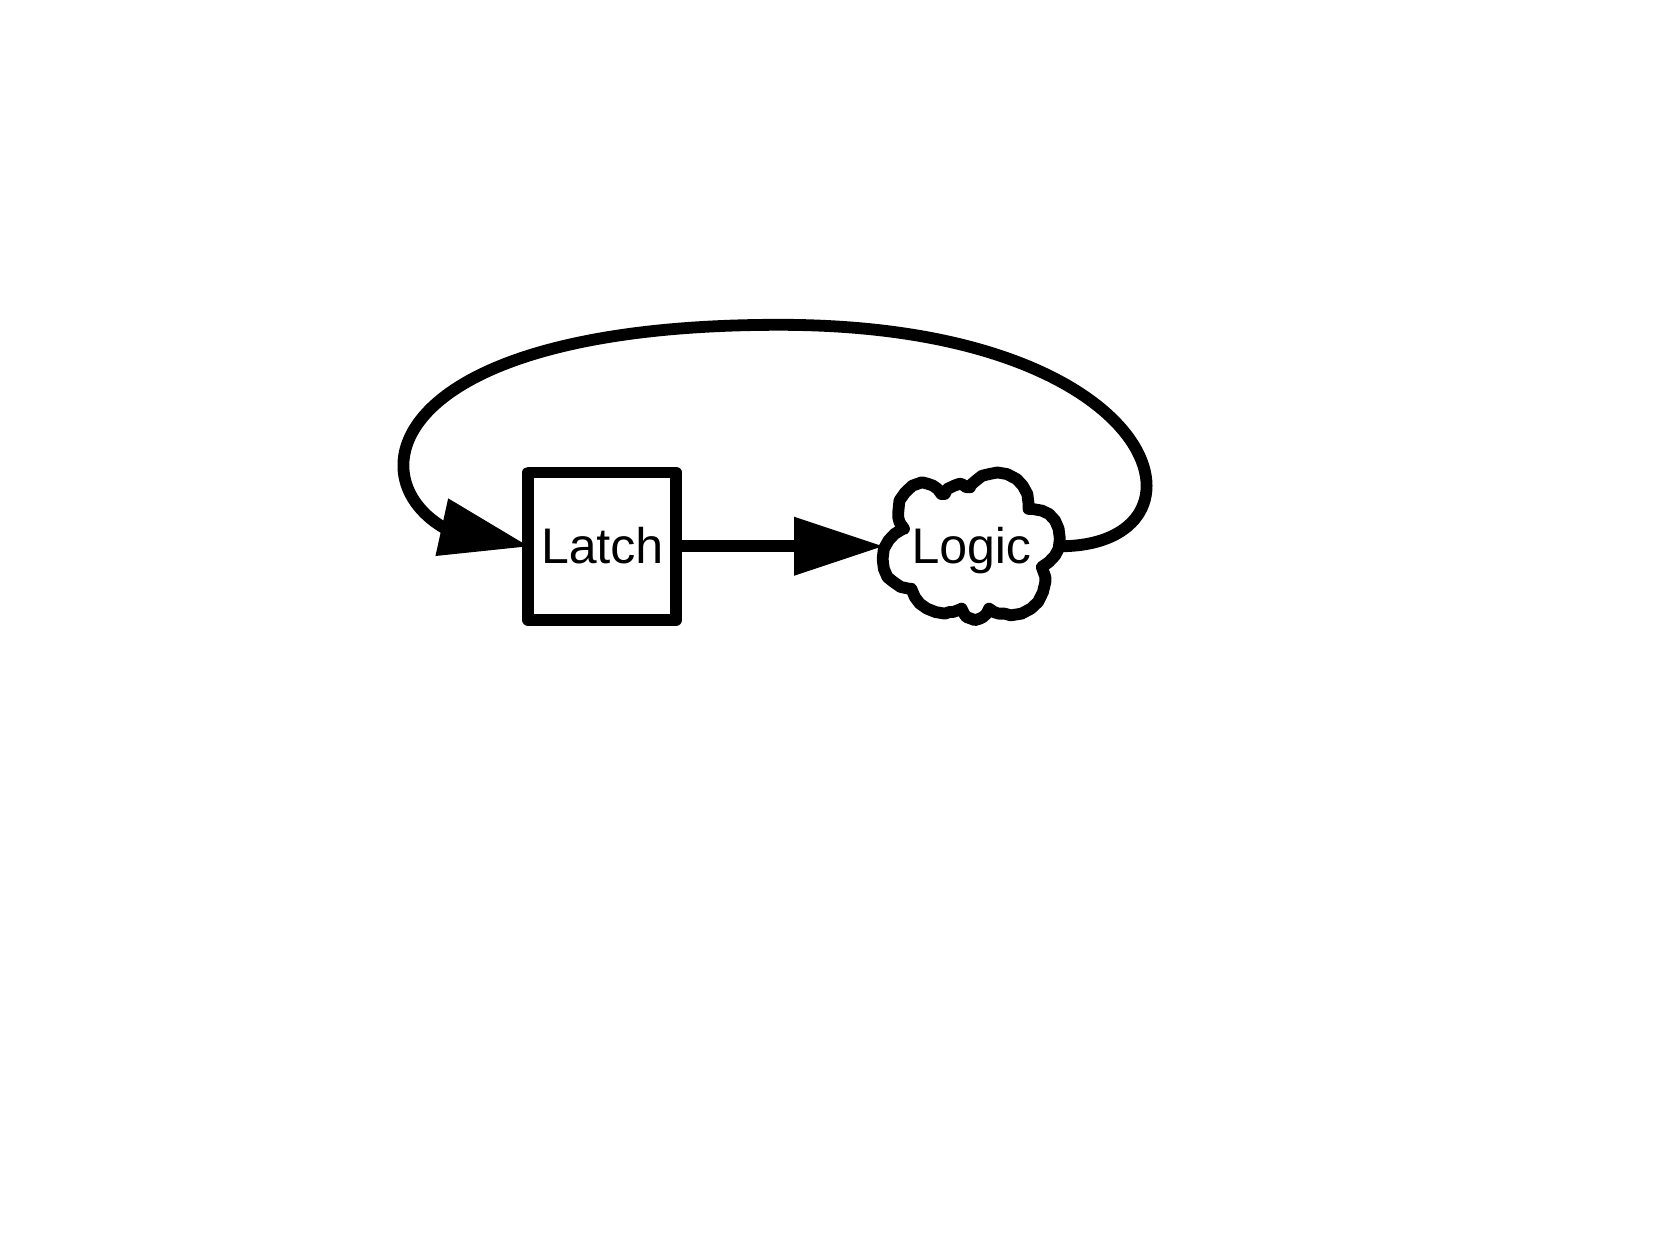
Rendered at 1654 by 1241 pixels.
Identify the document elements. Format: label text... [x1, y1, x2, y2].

text_box Latch [528, 472, 676, 621]
text_box Logic [882, 472, 1060, 621]
